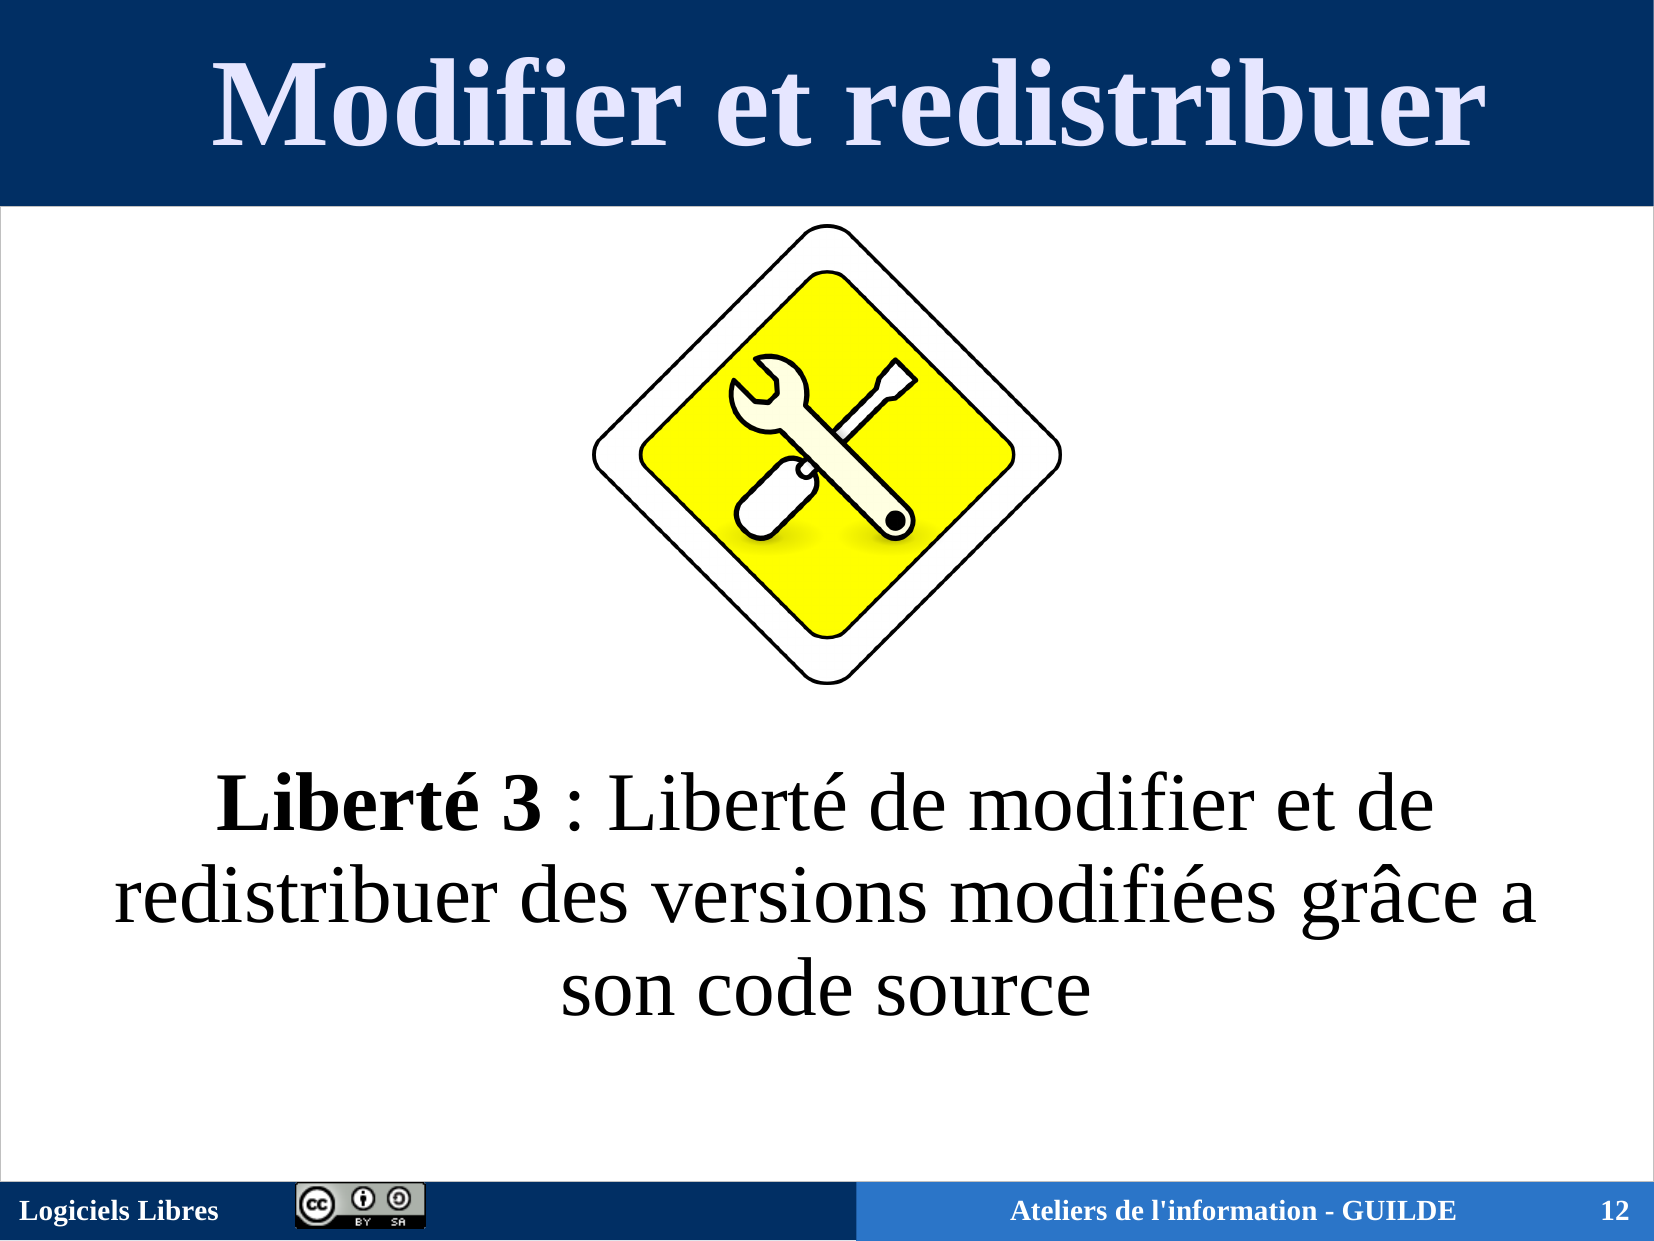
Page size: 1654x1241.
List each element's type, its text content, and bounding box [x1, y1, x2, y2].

picture [592, 224, 1062, 685]
title Modifier et redistribuer [76, 0, 1565, 208]
text_box Liberté 3 : Liberté de modifier et de redistribuer des versions modifiées grâce a son code source [99, 756, 1555, 1034]
picture [295, 1182, 426, 1229]
